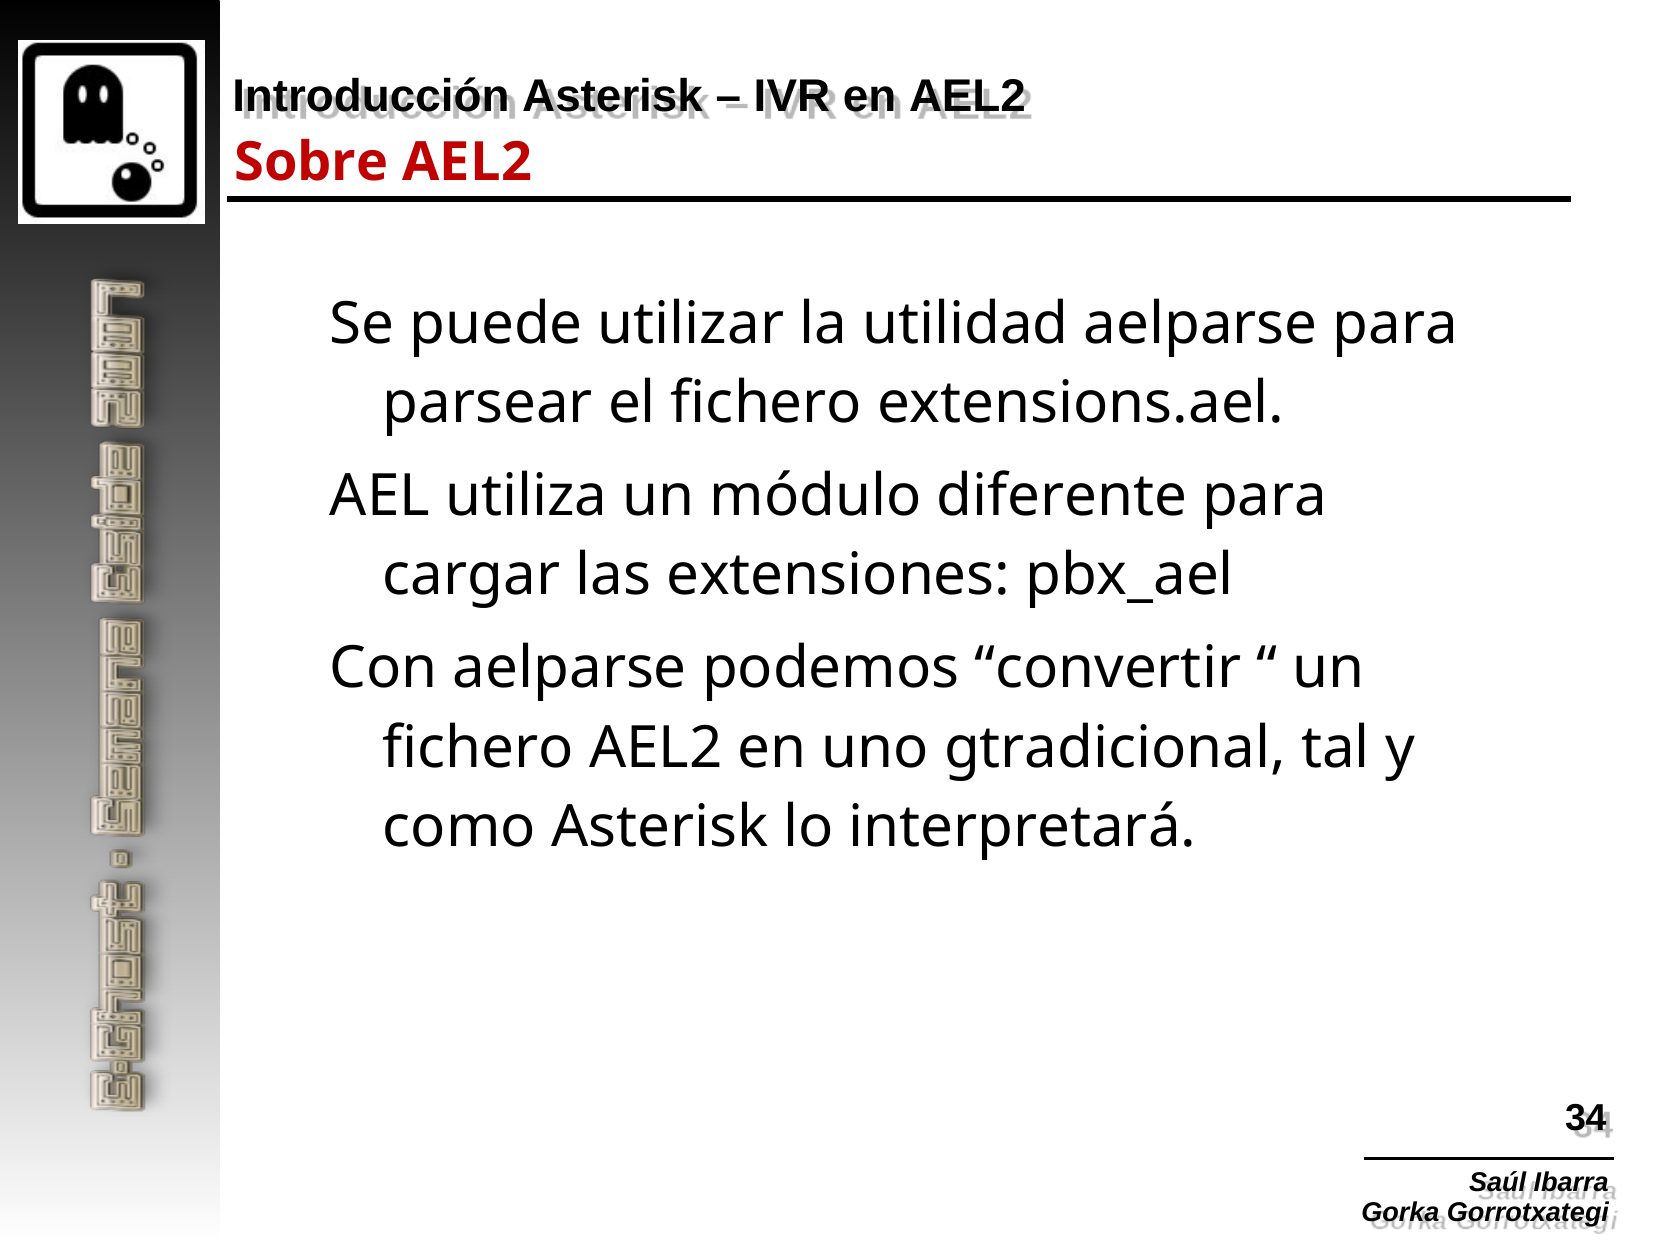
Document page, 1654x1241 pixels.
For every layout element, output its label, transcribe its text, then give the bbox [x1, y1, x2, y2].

picture [51, 250, 180, 1122]
list Se puede utilizar la utilidad aelparse para parsear el fichero extensions.ael. AEL utiliza un módulo diferente para cargar las extensiones: pbx_ael Con aelparse podemos “convertir “ un fichero AEL2 en uno gtradicional, tal y como Asterisk lo interpretará. [312, 281, 1516, 1121]
title Sobre AEL2 [234, 120, 1529, 199]
picture [18, 40, 205, 224]
